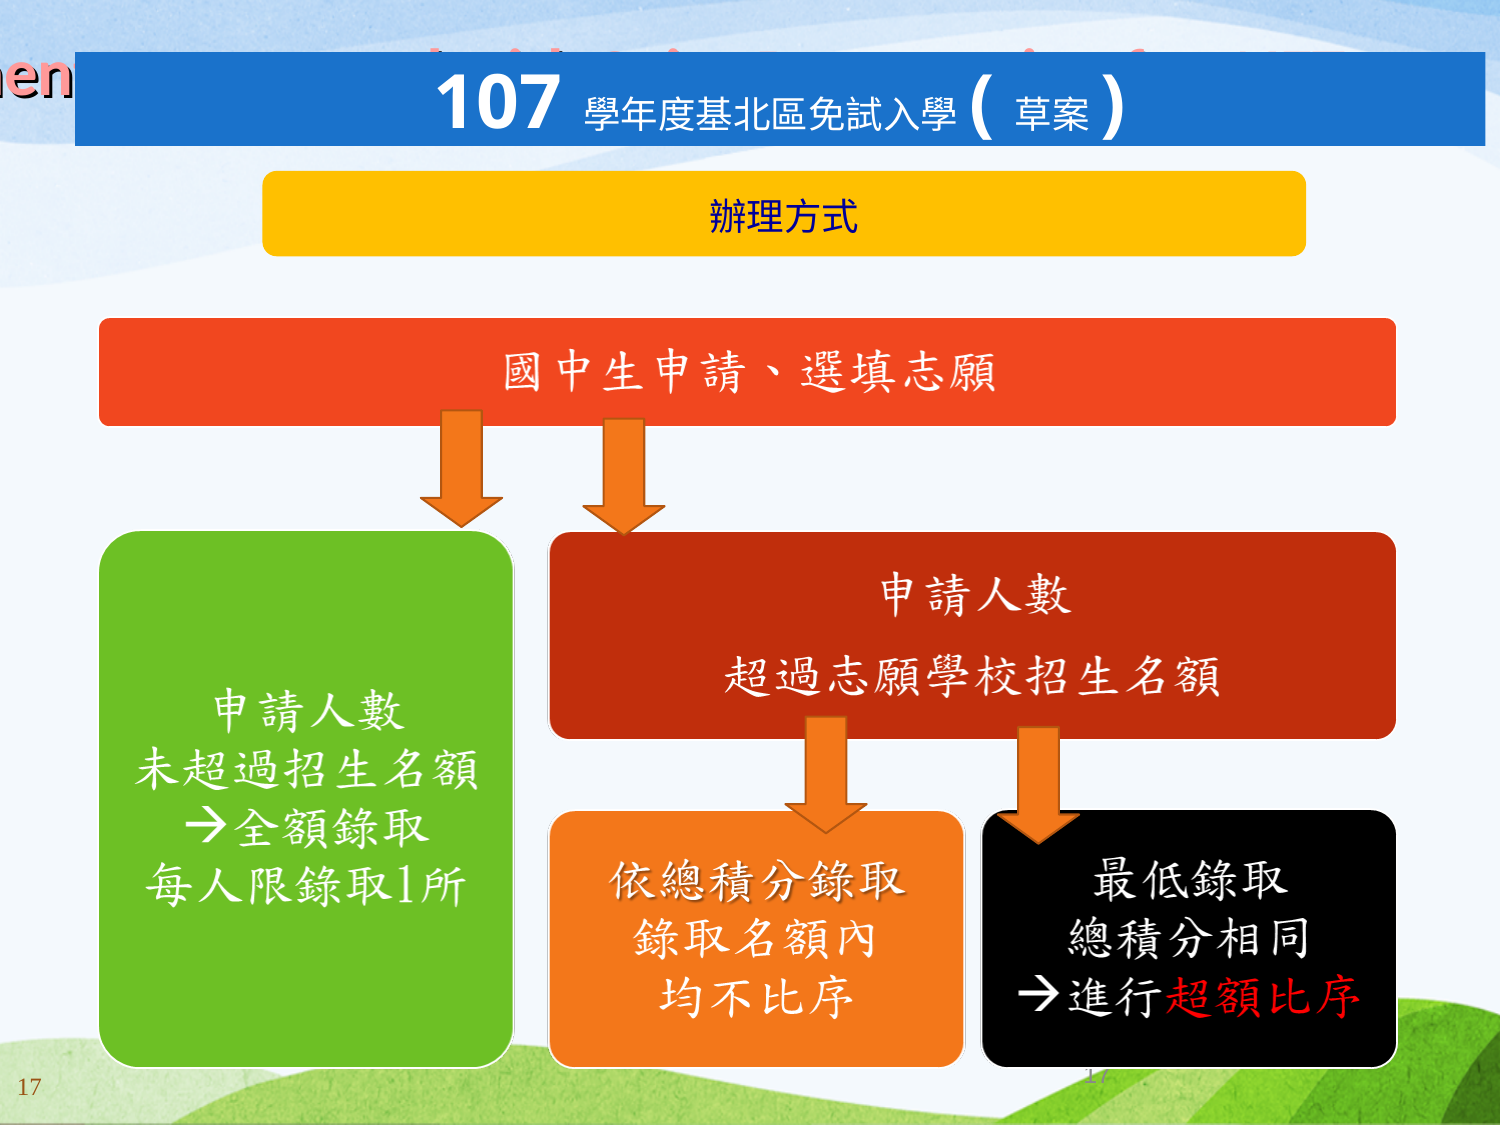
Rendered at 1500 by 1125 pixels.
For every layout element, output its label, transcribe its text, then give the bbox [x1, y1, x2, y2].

text_box 107學年度基北區免試入學(草案) [75, 52, 1486, 146]
text_box [997, 726, 1080, 844]
text_box 17 [2, 1068, 96, 1107]
text_box 17 [1068, 1045, 1419, 1105]
text_box [420, 410, 503, 528]
picture [0, 0, 1500, 1125]
text_box [583, 418, 665, 536]
text_box [785, 716, 867, 834]
text_box 辦理方式 [262, 170, 1307, 257]
